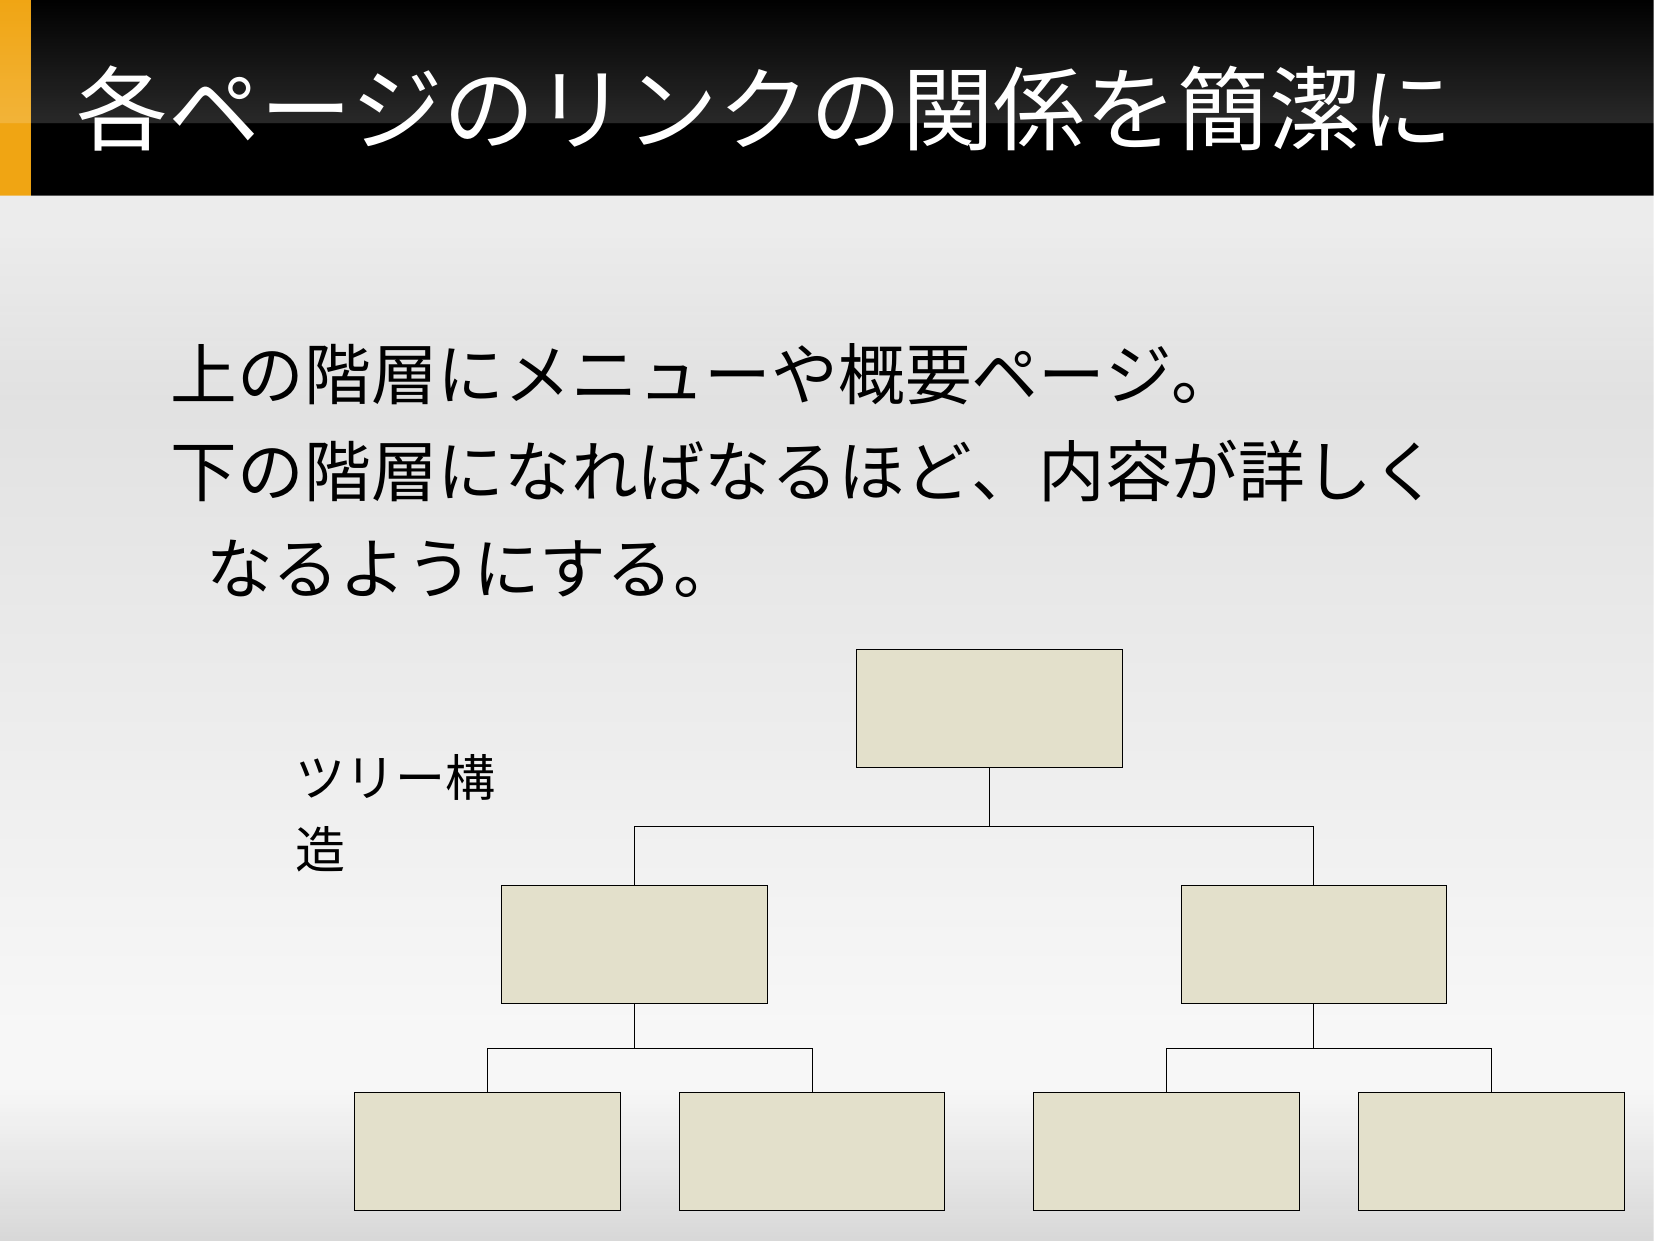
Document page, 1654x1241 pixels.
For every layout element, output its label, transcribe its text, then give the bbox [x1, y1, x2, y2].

text_box [1181, 885, 1447, 1004]
picture [0, 0, 1654, 1241]
text_box [856, 649, 1123, 768]
text_box ツリー構造 [295, 738, 532, 798]
text_box [354, 1092, 621, 1211]
text_box [1358, 1092, 1625, 1211]
title 各ページのリンクの関係を簡潔に [76, 0, 1565, 208]
subtitle 上の階層にメニューや概要ページ。 下の階層になればなるほど、内容が詳しくなるようにする。 [170, 314, 1447, 621]
text_box [679, 1092, 945, 1211]
text_box [501, 885, 768, 1004]
text_box [1033, 1092, 1300, 1211]
